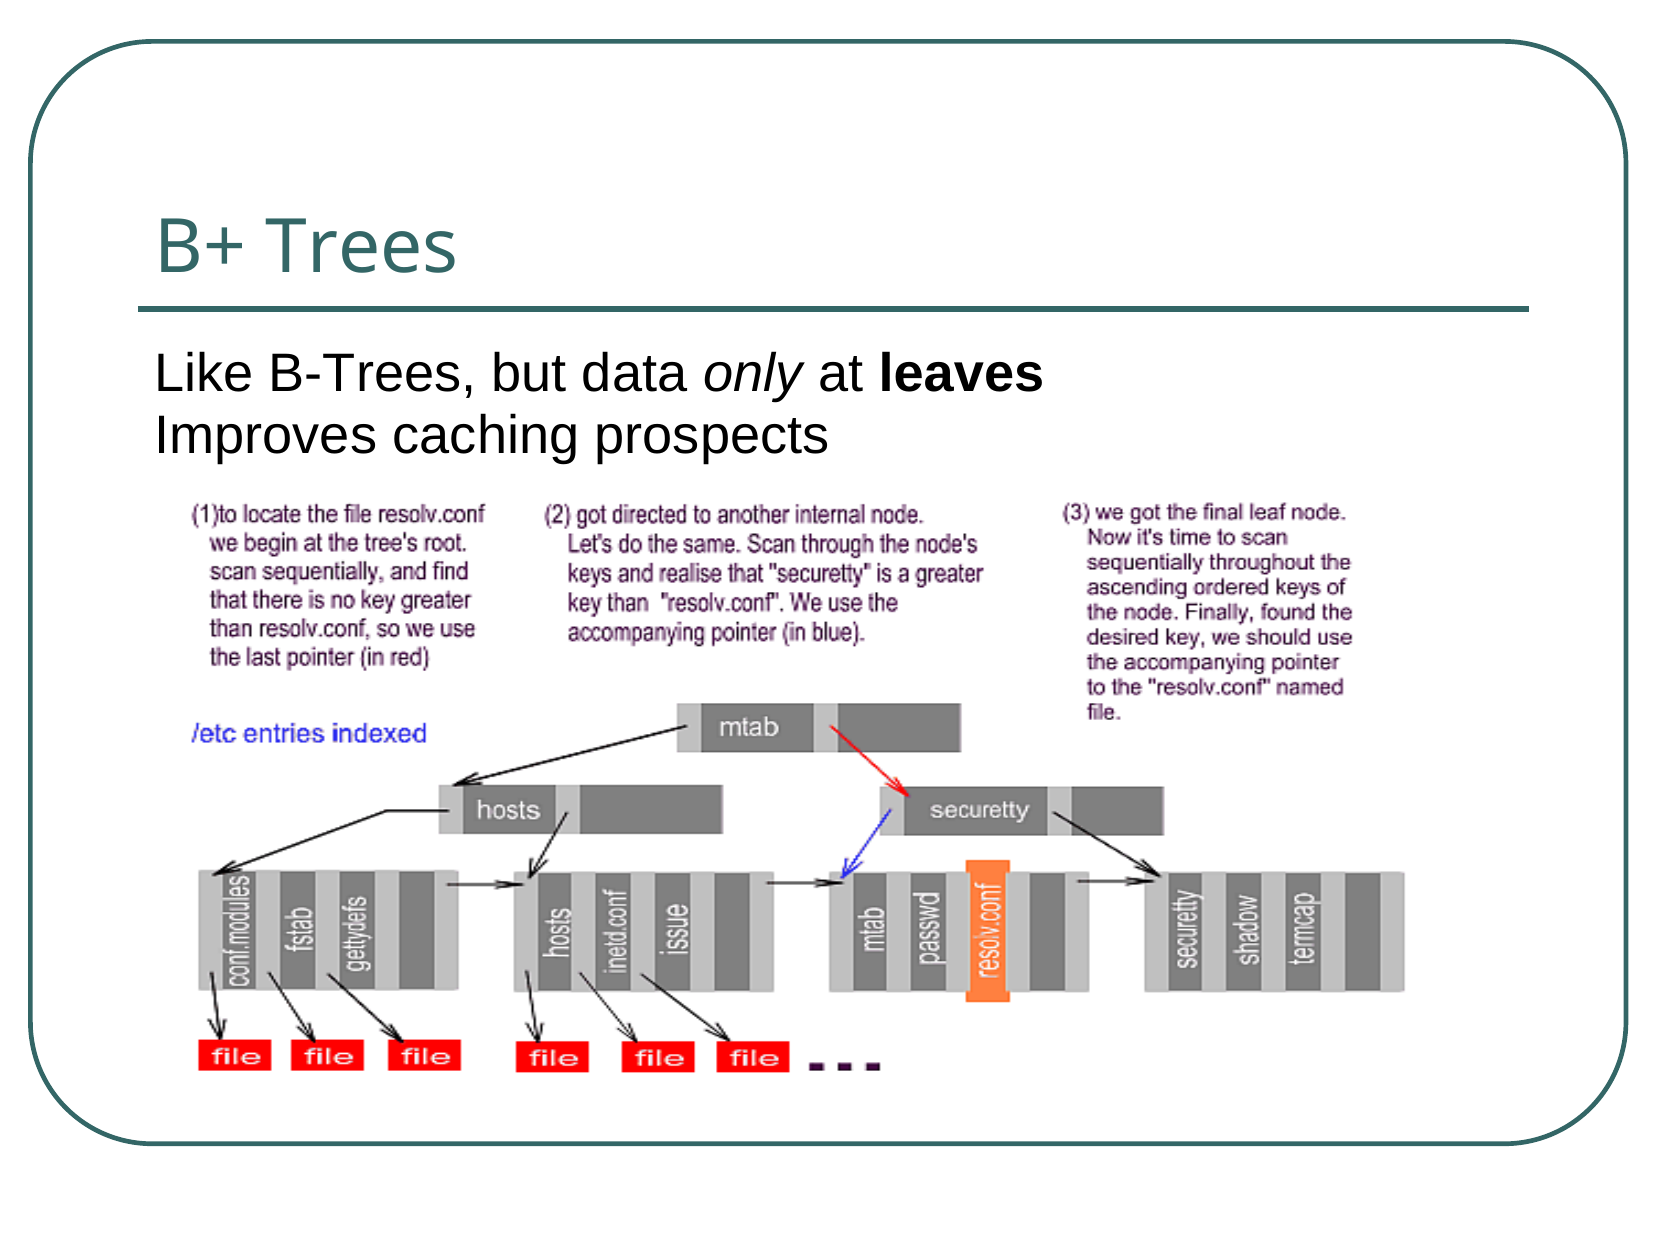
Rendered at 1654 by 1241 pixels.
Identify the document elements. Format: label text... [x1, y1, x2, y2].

picture [155, 480, 1478, 1133]
list Like B-Trees, but data only at leaves Improves caching prospects [137, 344, 1489, 481]
title B+ Trees [137, 96, 1530, 304]
